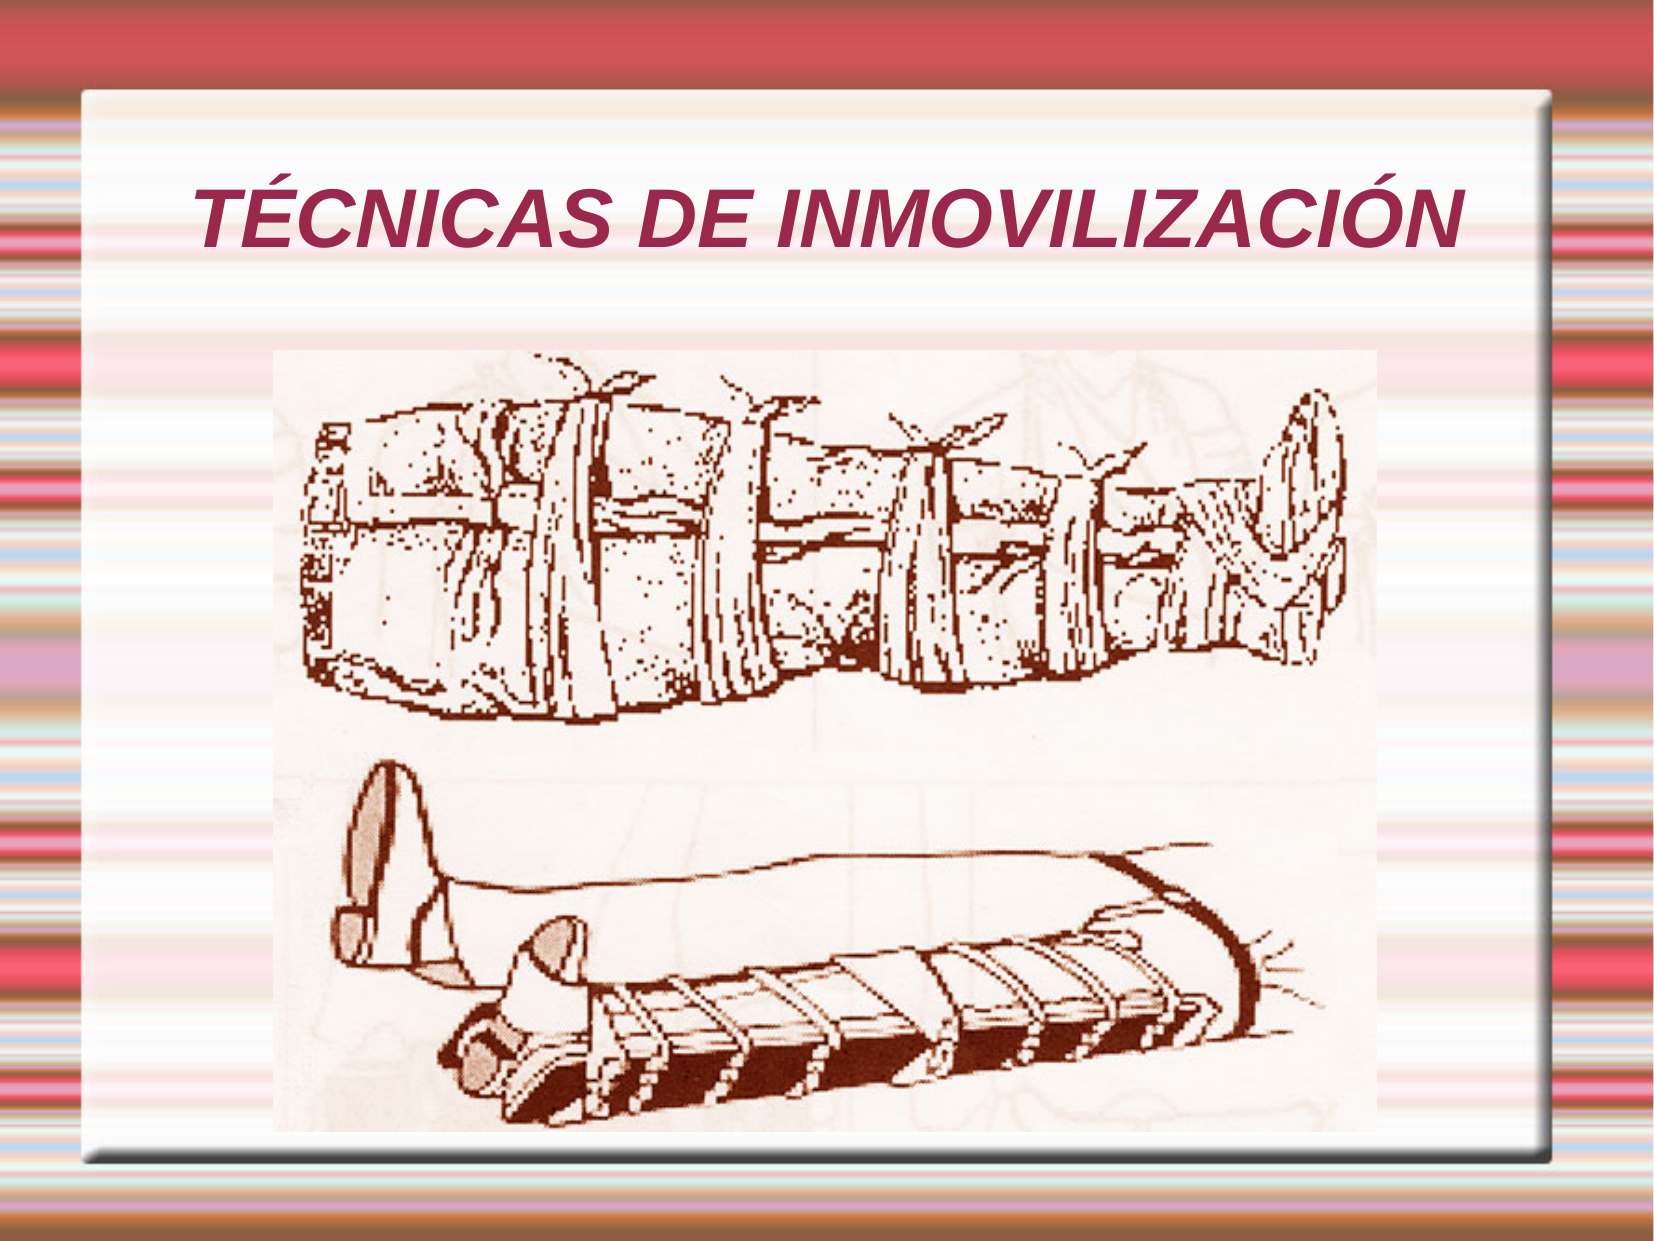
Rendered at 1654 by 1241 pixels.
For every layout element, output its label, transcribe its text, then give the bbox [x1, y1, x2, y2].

title TÉCNICAS DE INMOVILIZACIÓN [121, 114, 1534, 322]
picture [0, 0, 1654, 1241]
